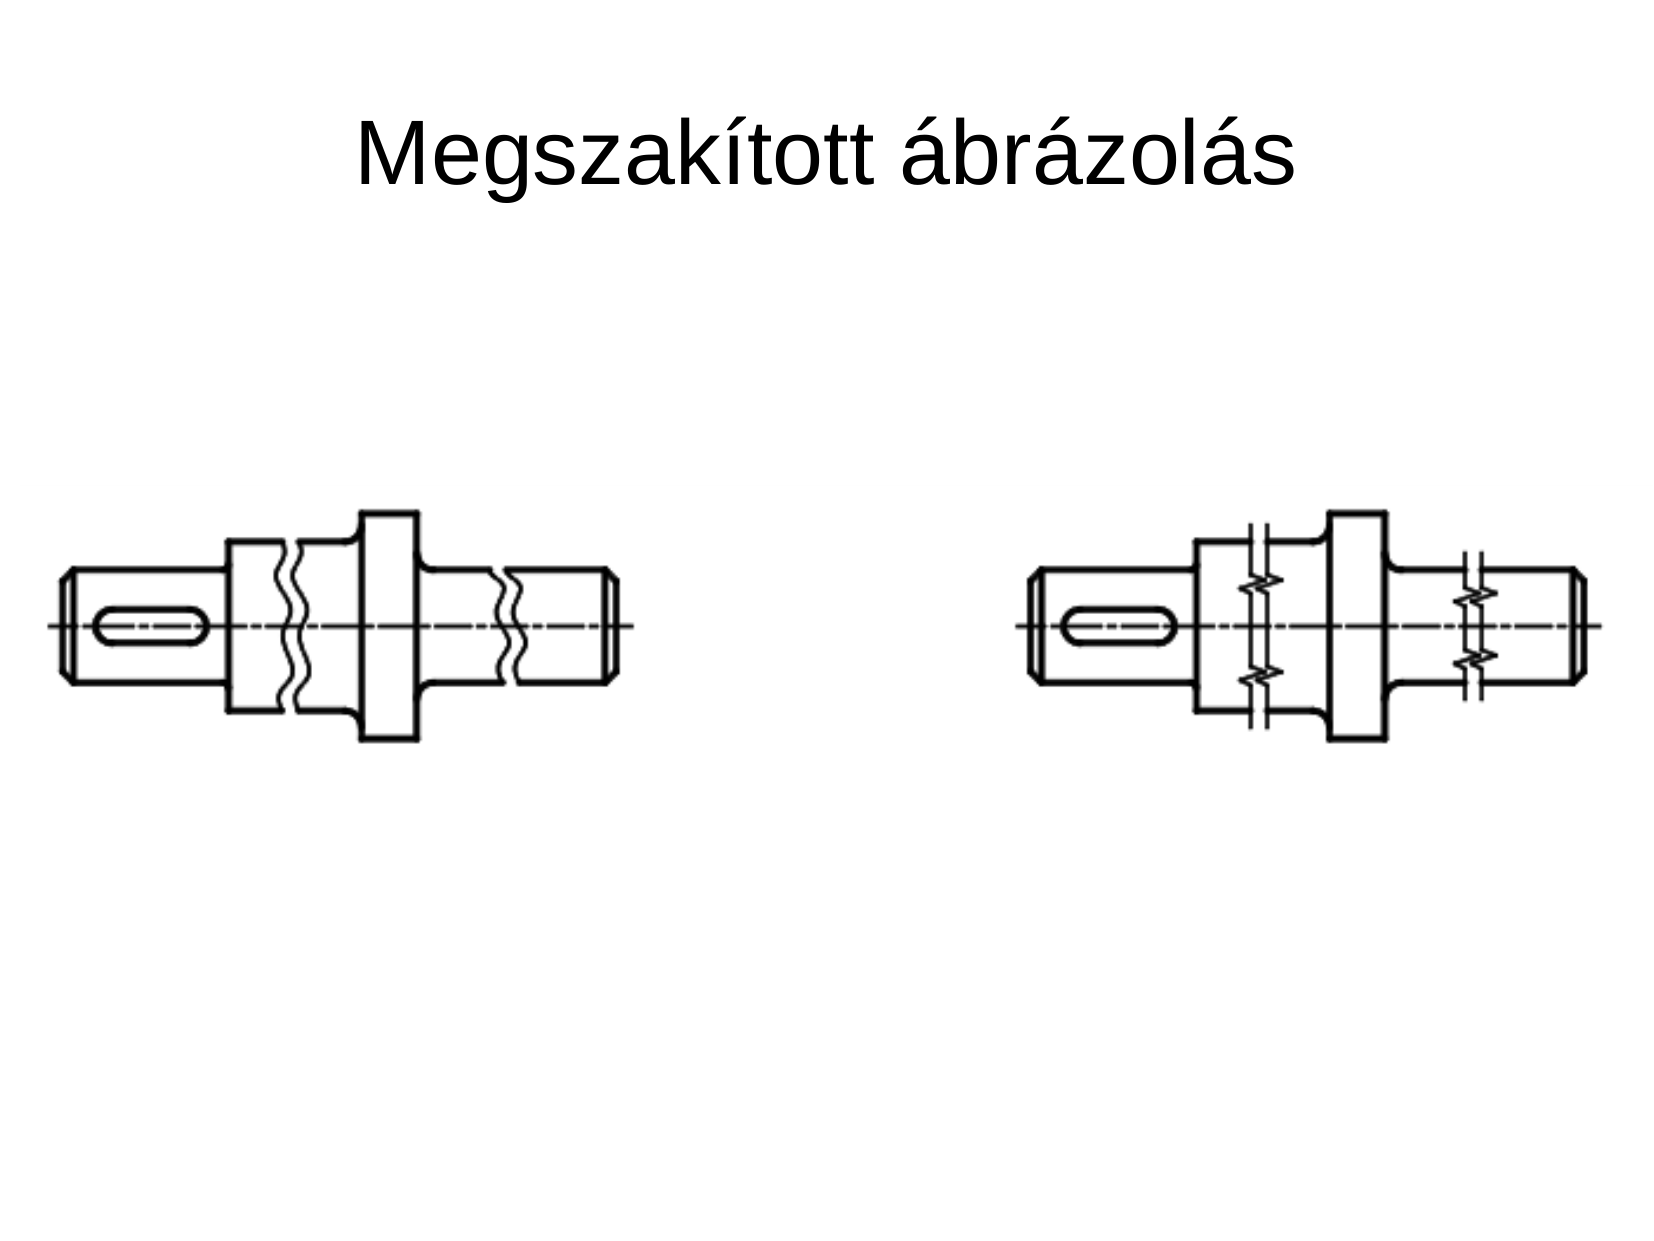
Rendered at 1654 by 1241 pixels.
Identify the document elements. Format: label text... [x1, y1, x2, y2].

title Megszakított ábrázolás [82, 49, 1571, 257]
picture [20, 484, 1654, 765]
